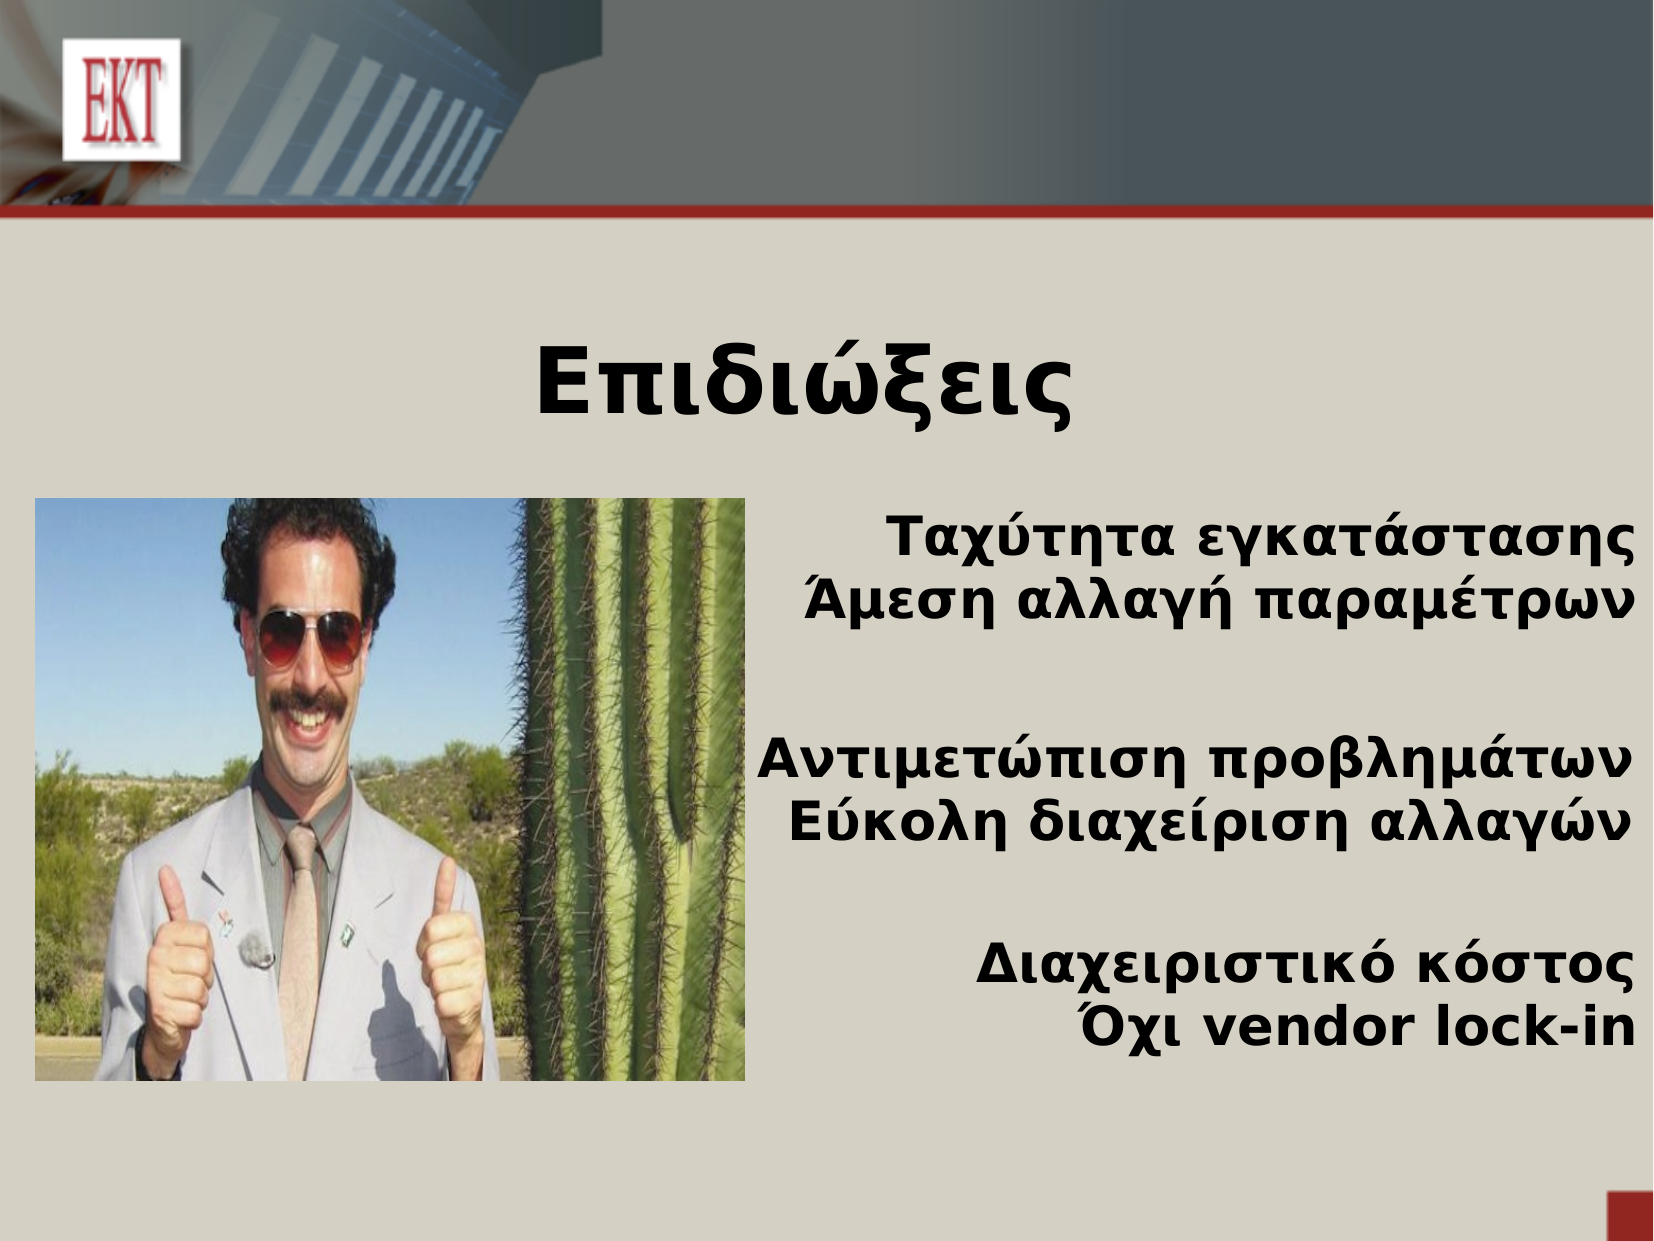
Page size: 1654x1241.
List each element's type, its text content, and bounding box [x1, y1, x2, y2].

text_box Επιδιώξεις [532, 300, 1108, 409]
text_box Ταχύτητα εγκατάστασης Άμεση αλλαγή παραμέτρων [768, 498, 1653, 639]
picture [0, 0, 1654, 1241]
text_box Διαχειριστικό κόστος Όχι vendor lock-in [944, 924, 1653, 1066]
text_box Αντιμετώπιση προβλημάτων Εύκολη διαχείριση αλλαγών [744, 726, 1636, 853]
